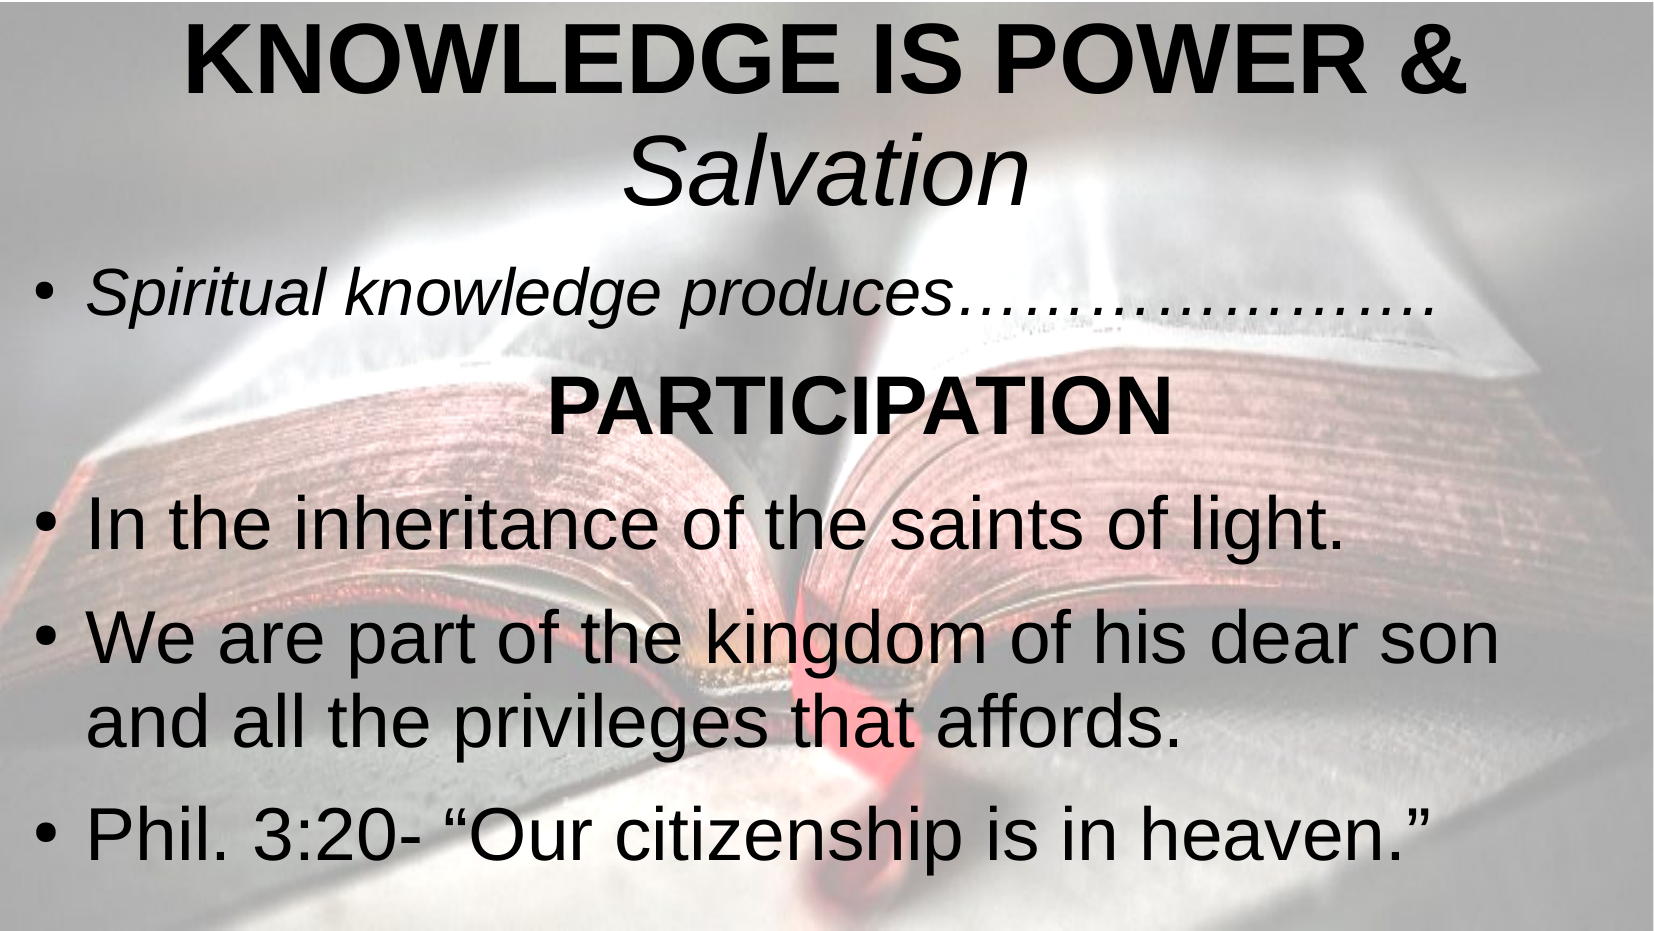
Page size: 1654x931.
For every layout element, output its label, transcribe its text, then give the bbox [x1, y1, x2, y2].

list Spiritual knowledge produces…………………. PARTICIPATION In the inheritance of the saints of light. We are part of the kingdom of his dear son and all the privileges that affords. Phil. 3:20- “Our citizenship is in heaven.” [15, 255, 1636, 931]
title KNOWLEDGE IS POWER & Salvation [82, 2, 1571, 227]
picture [0, 2, 1654, 931]
